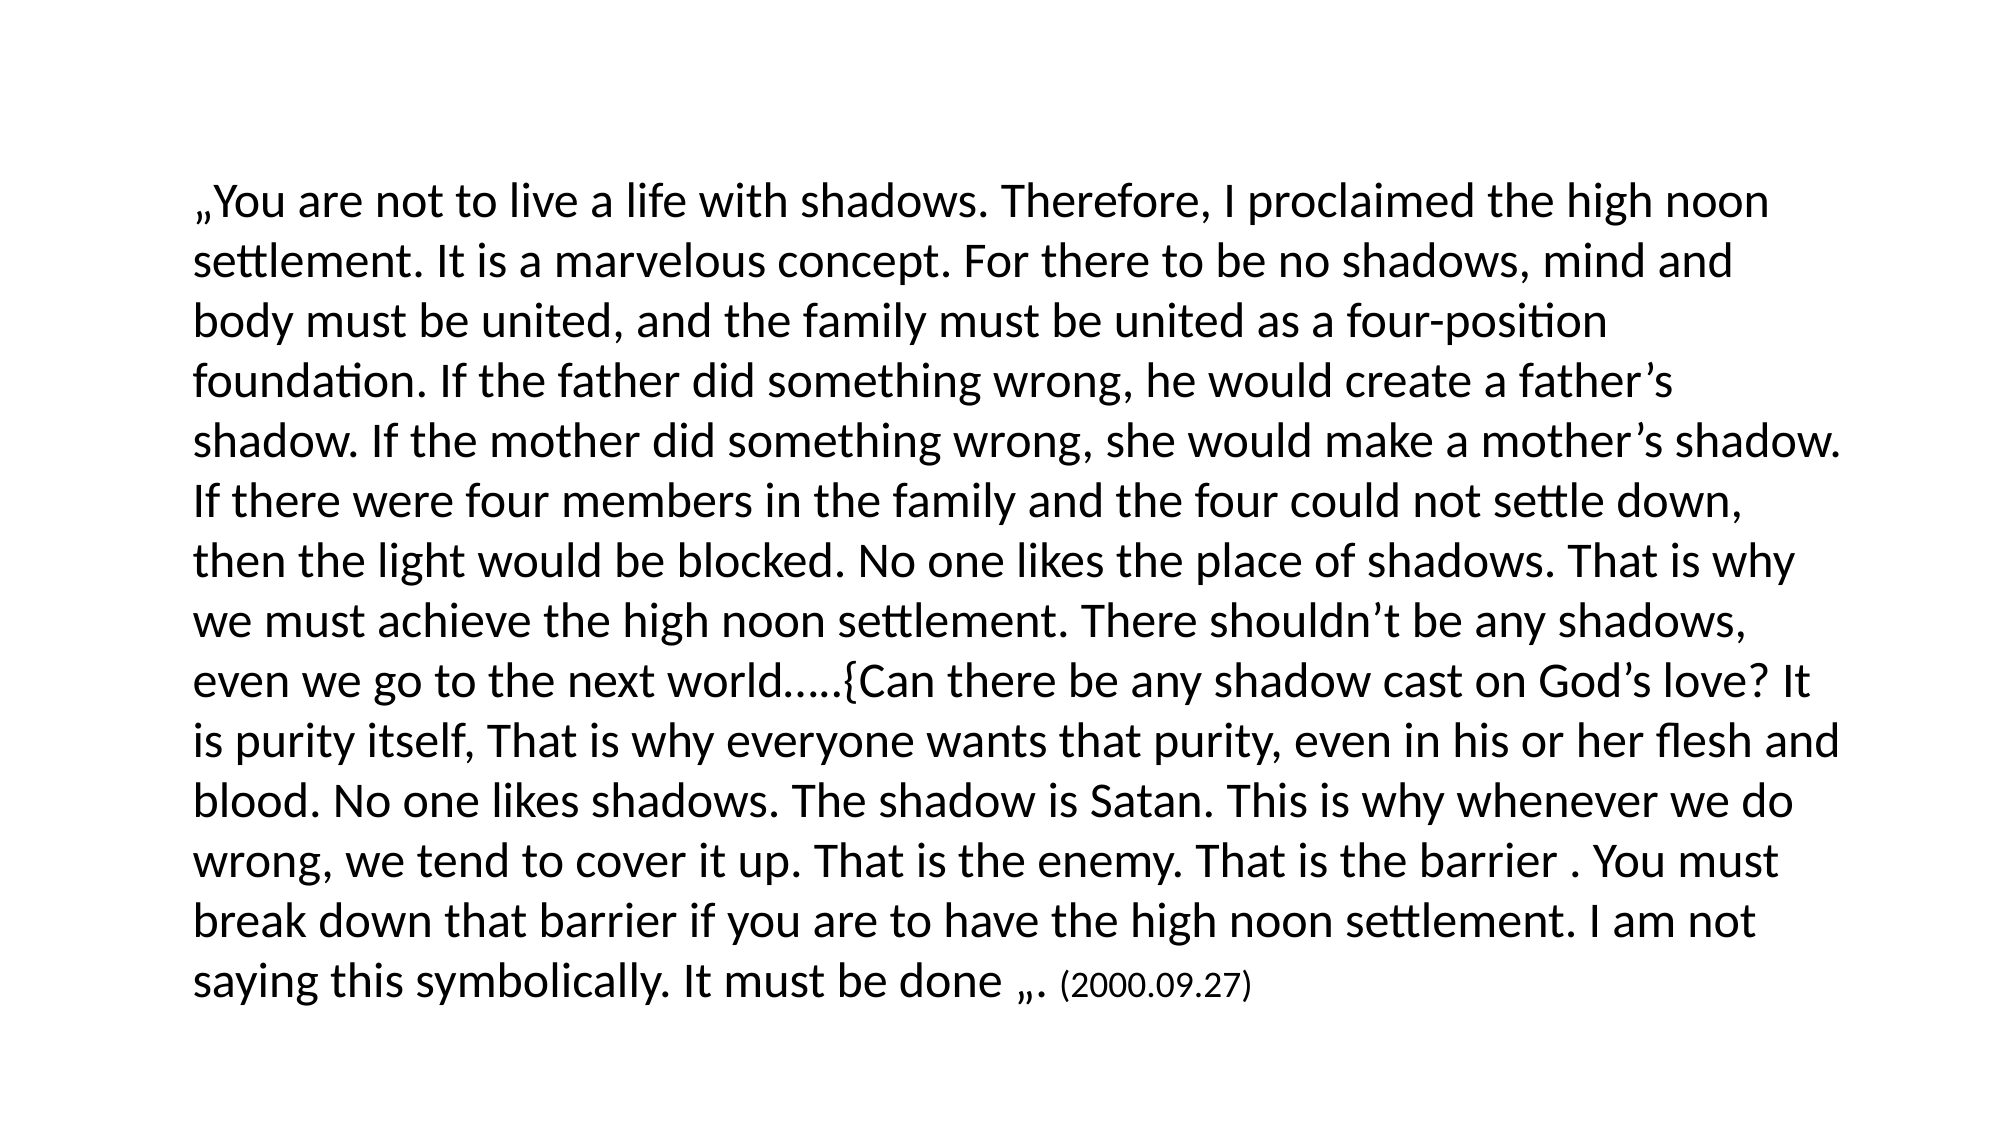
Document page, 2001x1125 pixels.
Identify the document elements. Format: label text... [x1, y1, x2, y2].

text_box „You are not to live a life with shadows. Therefore, I proclaimed the high noon settlement. It is a marvelous concept. For there to be no shadows, mind and body must be united, and the family must be united as a four-position foundation. If the father did something wrong, he would create a father’s shadow. If the mother did something wrong, she would make a mother’s shadow. If there were four members in the family and the four could not settle down, then the light would be blocked. No one likes the place of shadows. That is why we must achieve the high noon settlement. There shouldn’t be any shadows, even we go to the next world…..{Can there be any shadow cast on God’s love? It is purity itself, That is why everyone wants that purity, even in his or her flesh and blood. No one likes shadows. The shadow is Satan. This is why whenever we do wrong, we tend to cover it up. That is the enemy. That is the barrier . You must break down that barrier if you are to have the high noon settlement. I am not saying this symbolically. It must be done „. (2000.09.27) [177, 39, 1863, 1025]
